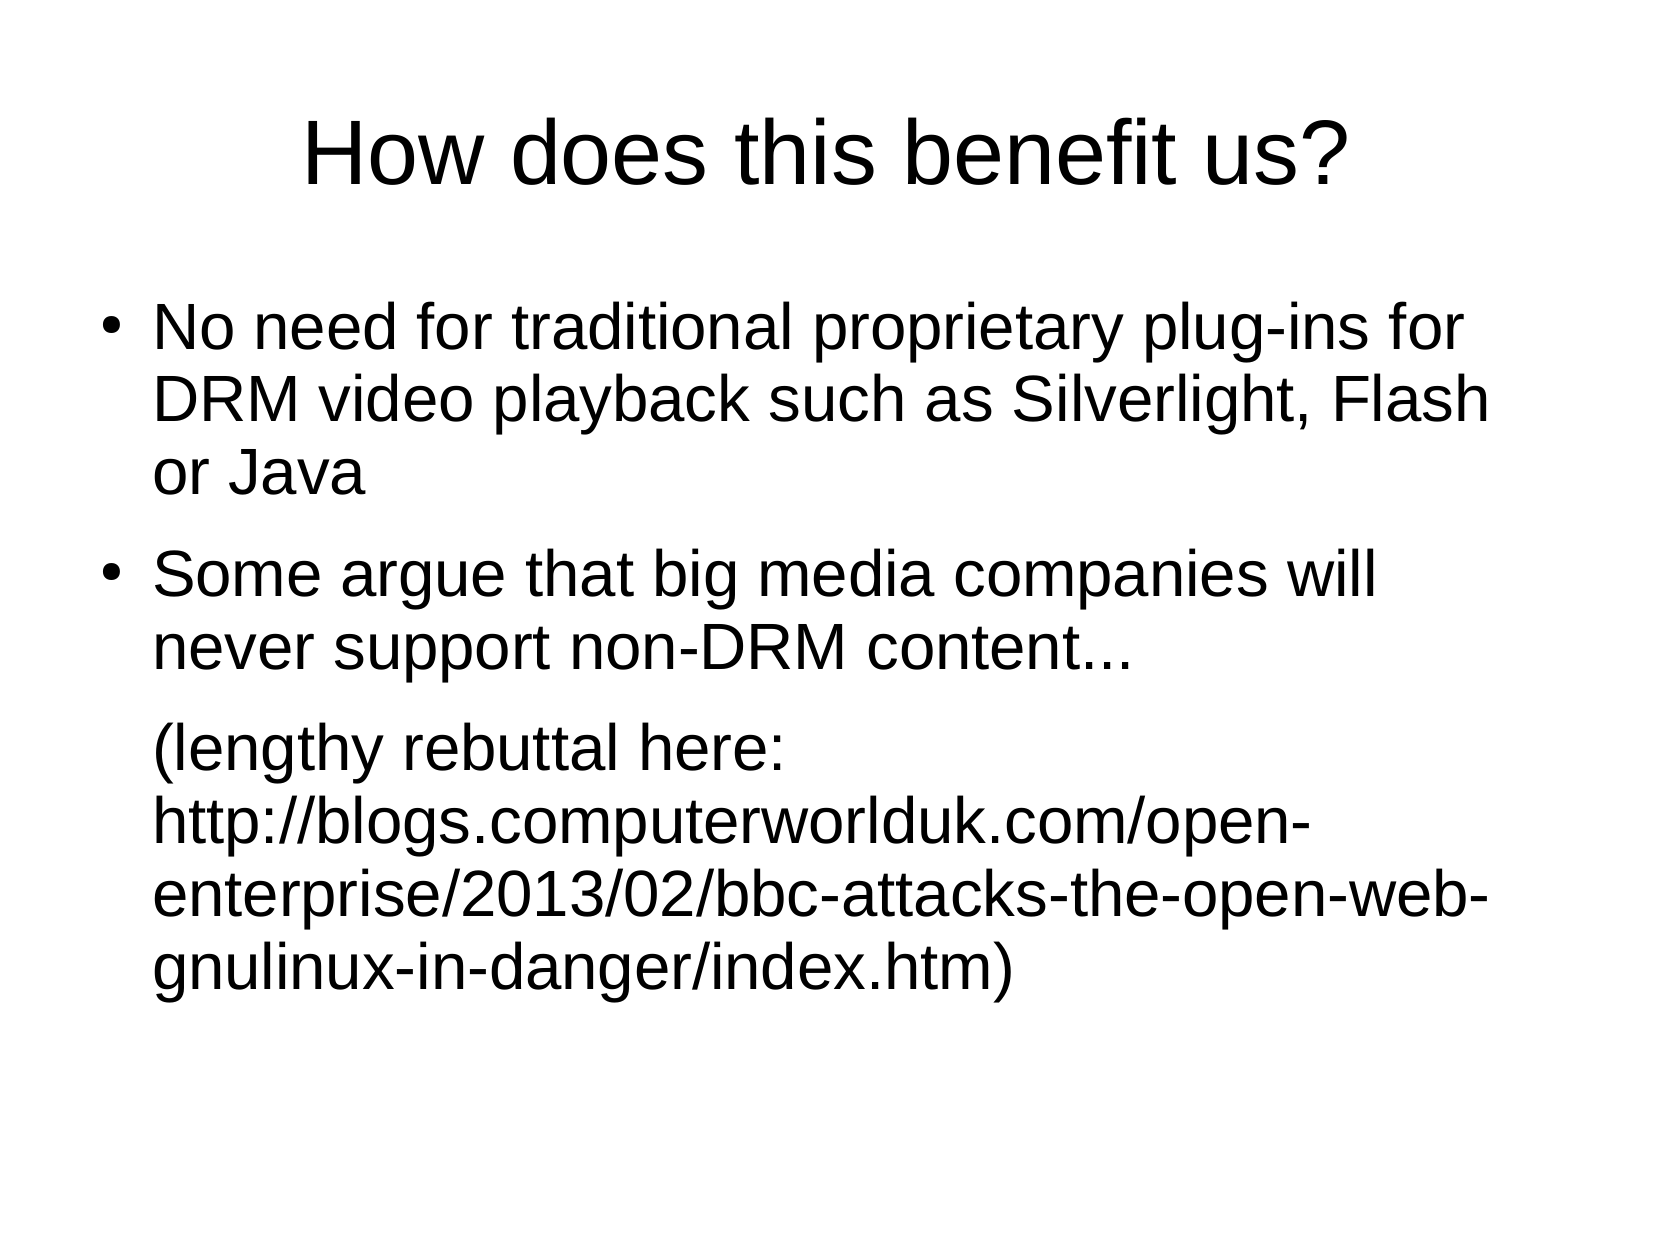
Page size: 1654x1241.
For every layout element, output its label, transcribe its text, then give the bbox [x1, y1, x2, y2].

list No need for traditional proprietary plug-ins for DRM video playback such as Silverlight, Flash or Java Some argue that big media companies will never support non-DRM content... (lengthy rebuttal here: http://blogs.computerworlduk.com/open-enterprise/2013/02/bbc-attacks-the-open-web-gnulinux-in-danger/index.htm) [82, 290, 1538, 1010]
title How does this benefit us? [82, 49, 1571, 257]
